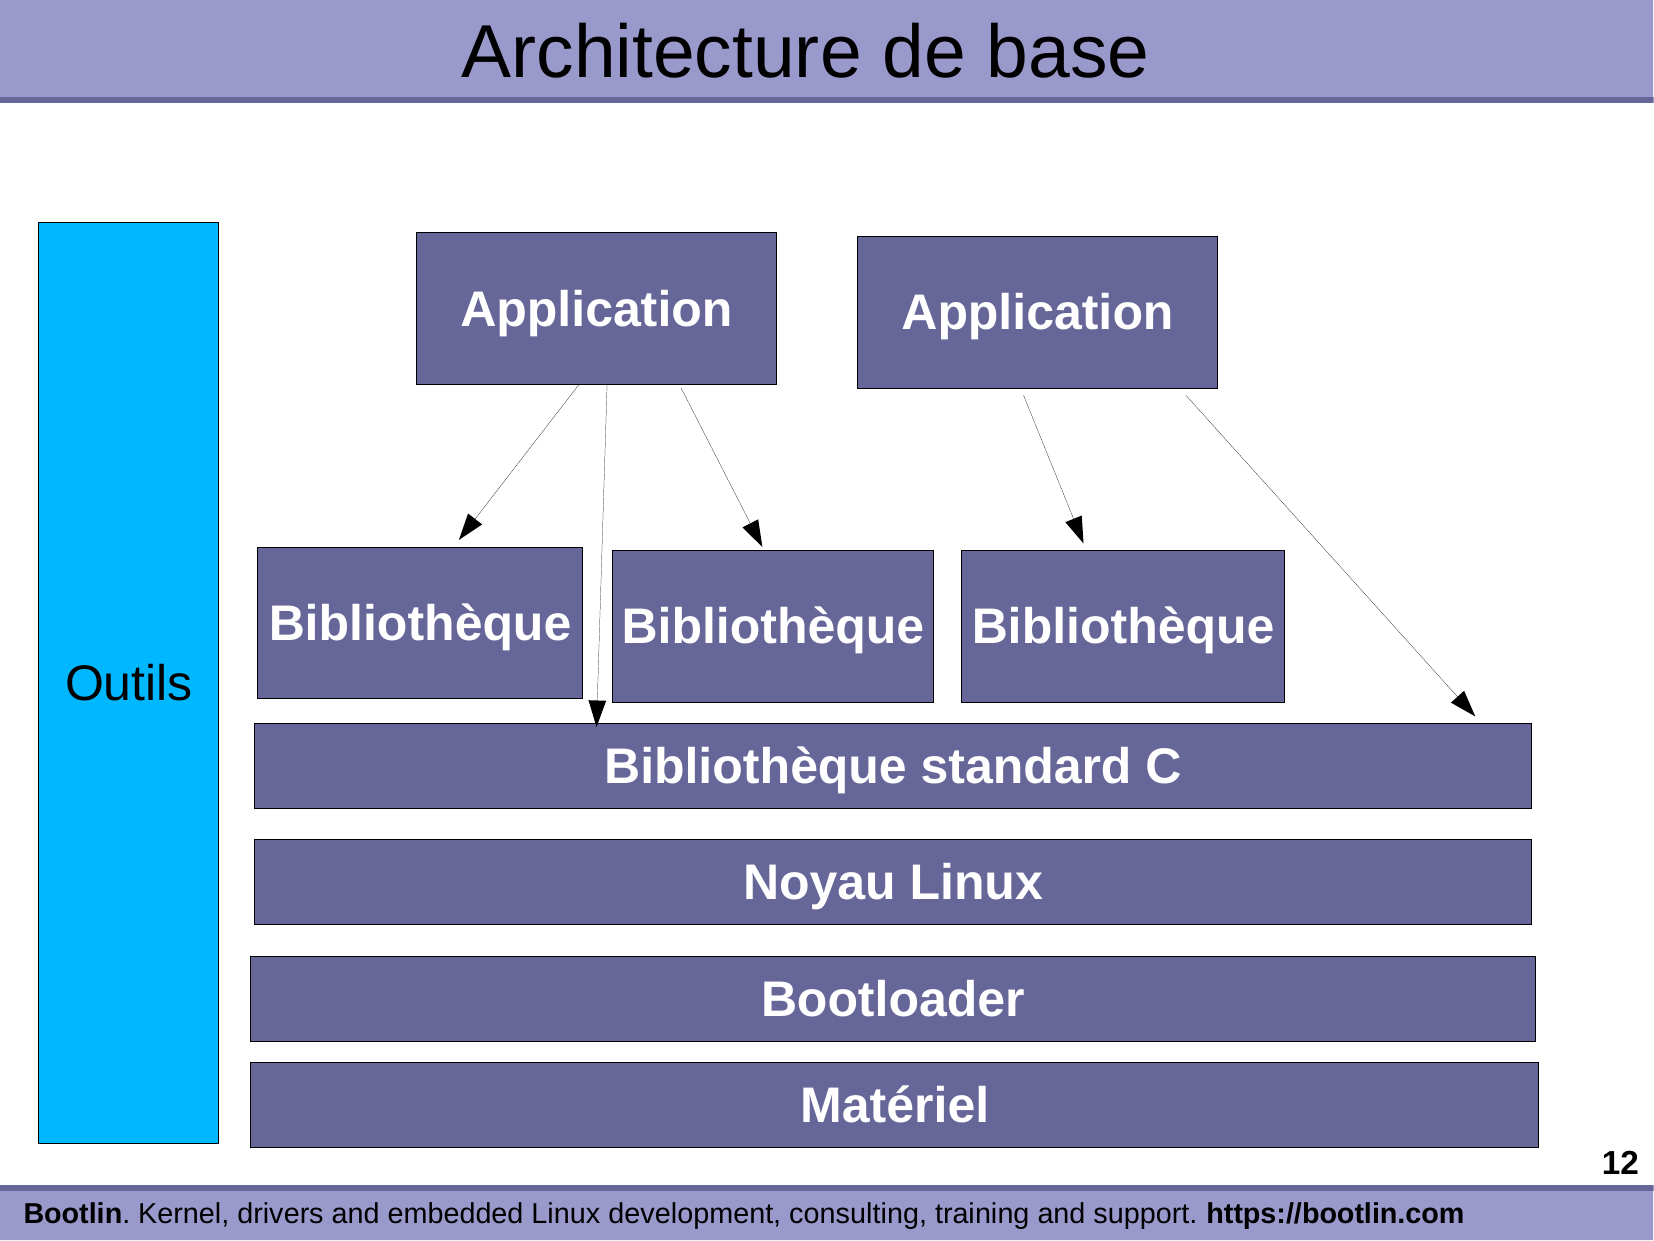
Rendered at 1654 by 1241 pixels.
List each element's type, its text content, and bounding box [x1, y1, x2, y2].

text_box Bibliothèque [257, 547, 583, 699]
text_box Bibliothèque [961, 550, 1285, 703]
text_box Bibliothèque standard C [254, 723, 1532, 809]
text_box Noyau Linux [254, 839, 1532, 925]
text_box Application [416, 232, 777, 385]
text_box Bibliothèque [612, 550, 934, 703]
text_box Matériel [250, 1062, 1539, 1148]
text_box Bootloader [250, 956, 1536, 1042]
text_box Application [857, 236, 1218, 389]
title Architecture de base [60, 5, 1551, 97]
text_box Outils [38, 222, 219, 1144]
